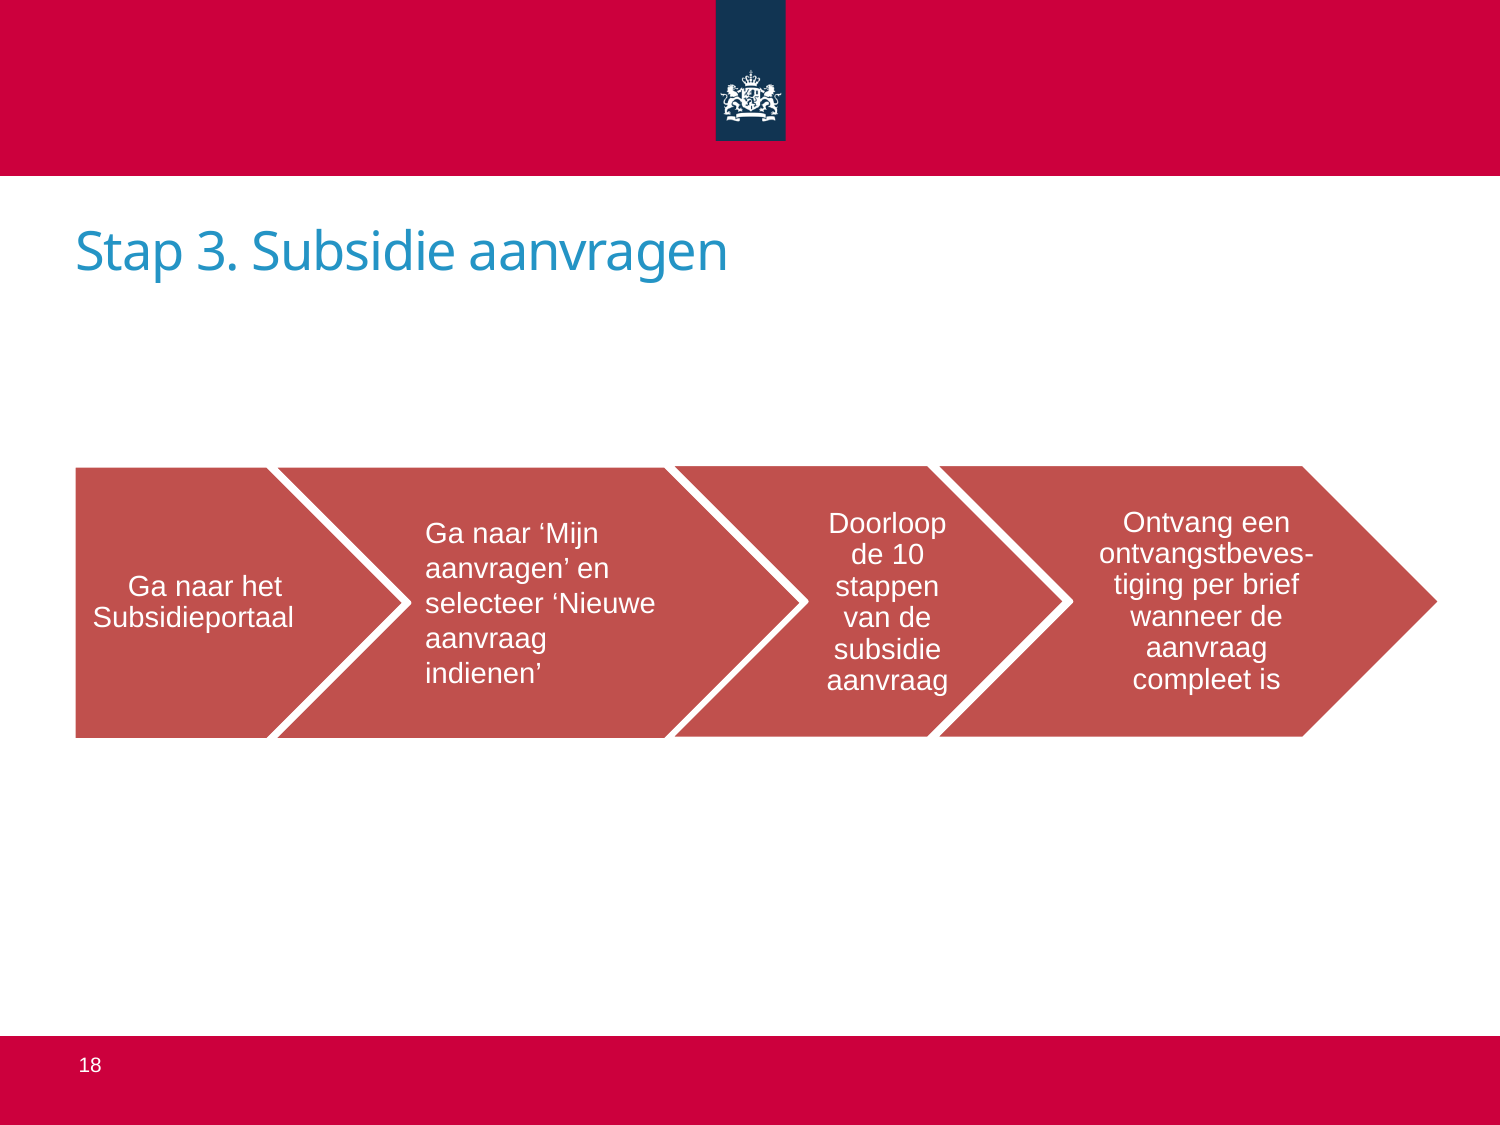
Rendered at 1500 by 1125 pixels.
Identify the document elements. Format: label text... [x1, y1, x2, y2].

text_box [272, 464, 1066, 741]
title Stap 3. Subsidie aanvragen [60, 202, 1348, 297]
text_box Doorloop de 10 stappen van de subsidie aanvraag [811, 504, 960, 694]
text_box [73, 465, 405, 741]
text_box Ga naar ‘Mijn aanvragen’ en selecteer ‘Nieuwe aanvraag indienen’ [417, 485, 671, 719]
text_box Ga naar het Subsidieportaal [80, 531, 322, 675]
text_box Ontvang een ontvangstbeves-tiging per brief wanneer de aanvraag compleet is [1077, 497, 1332, 706]
text_box [933, 464, 1441, 739]
text_box [63, 1043, 181, 1104]
